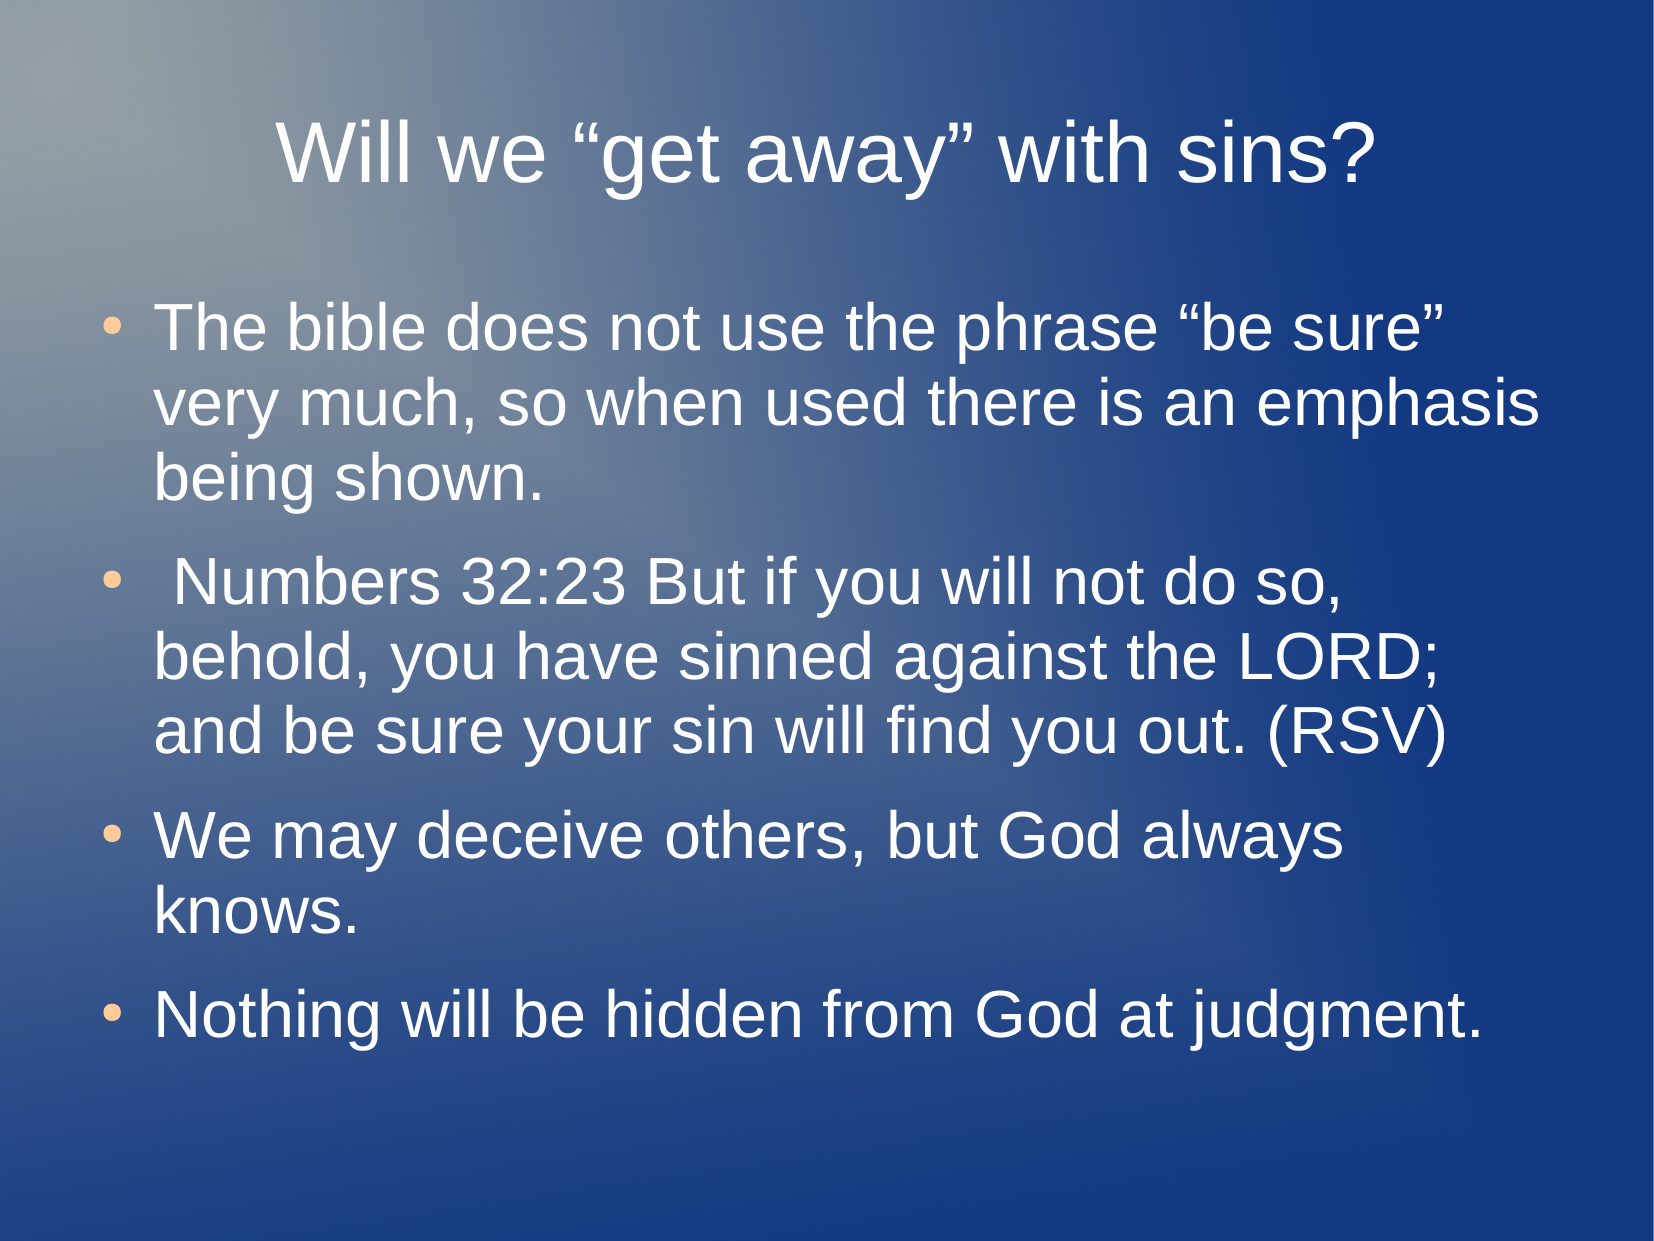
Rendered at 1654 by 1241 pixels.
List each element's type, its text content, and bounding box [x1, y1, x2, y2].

title Will we “get away” with sins? [82, 49, 1571, 257]
list The bible does not use the phrase “be sure” very much, so when used there is an emphasis being shown. Numbers 32:23 But if you will not do so, behold, you have sinned against the LORD; and be sure your sin will find you out. (RSV) We may deceive others, but God always knows. Nothing will be hidden from God at judgment. [82, 290, 1571, 1109]
picture [0, 0, 1654, 1241]
